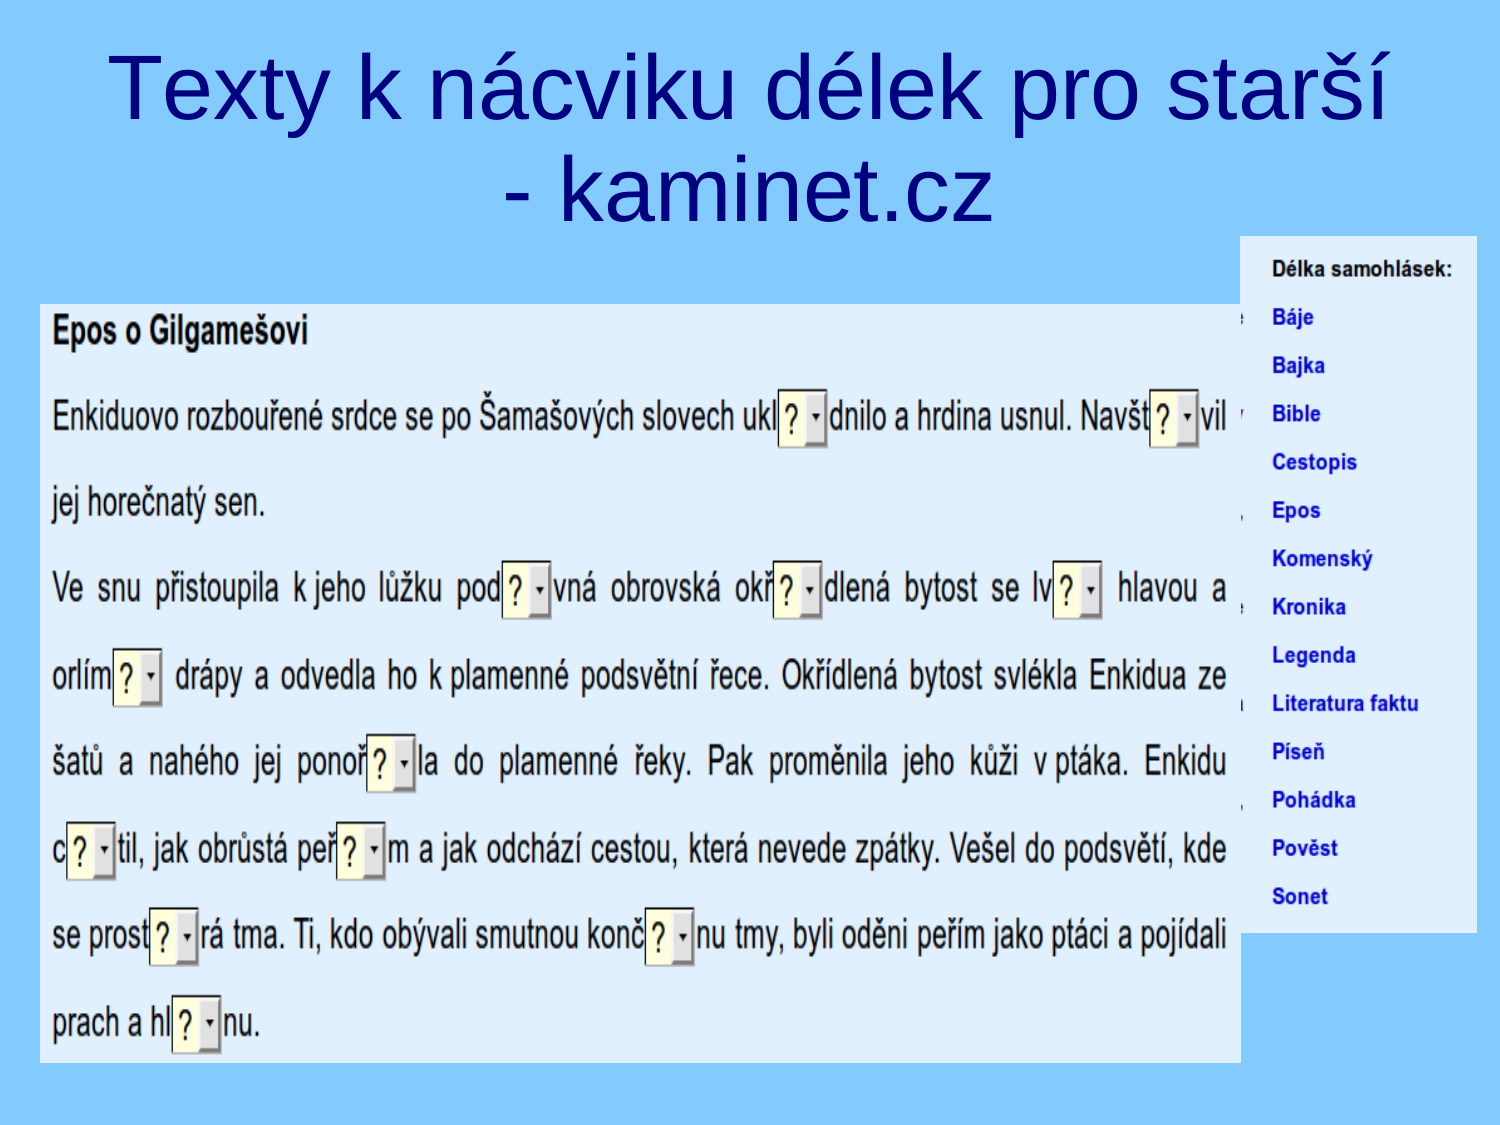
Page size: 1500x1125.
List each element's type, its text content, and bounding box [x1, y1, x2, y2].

title Texty k nácviku délek pro starší - kaminet.cz [75, 21, 1426, 257]
picture [40, 236, 1477, 1063]
